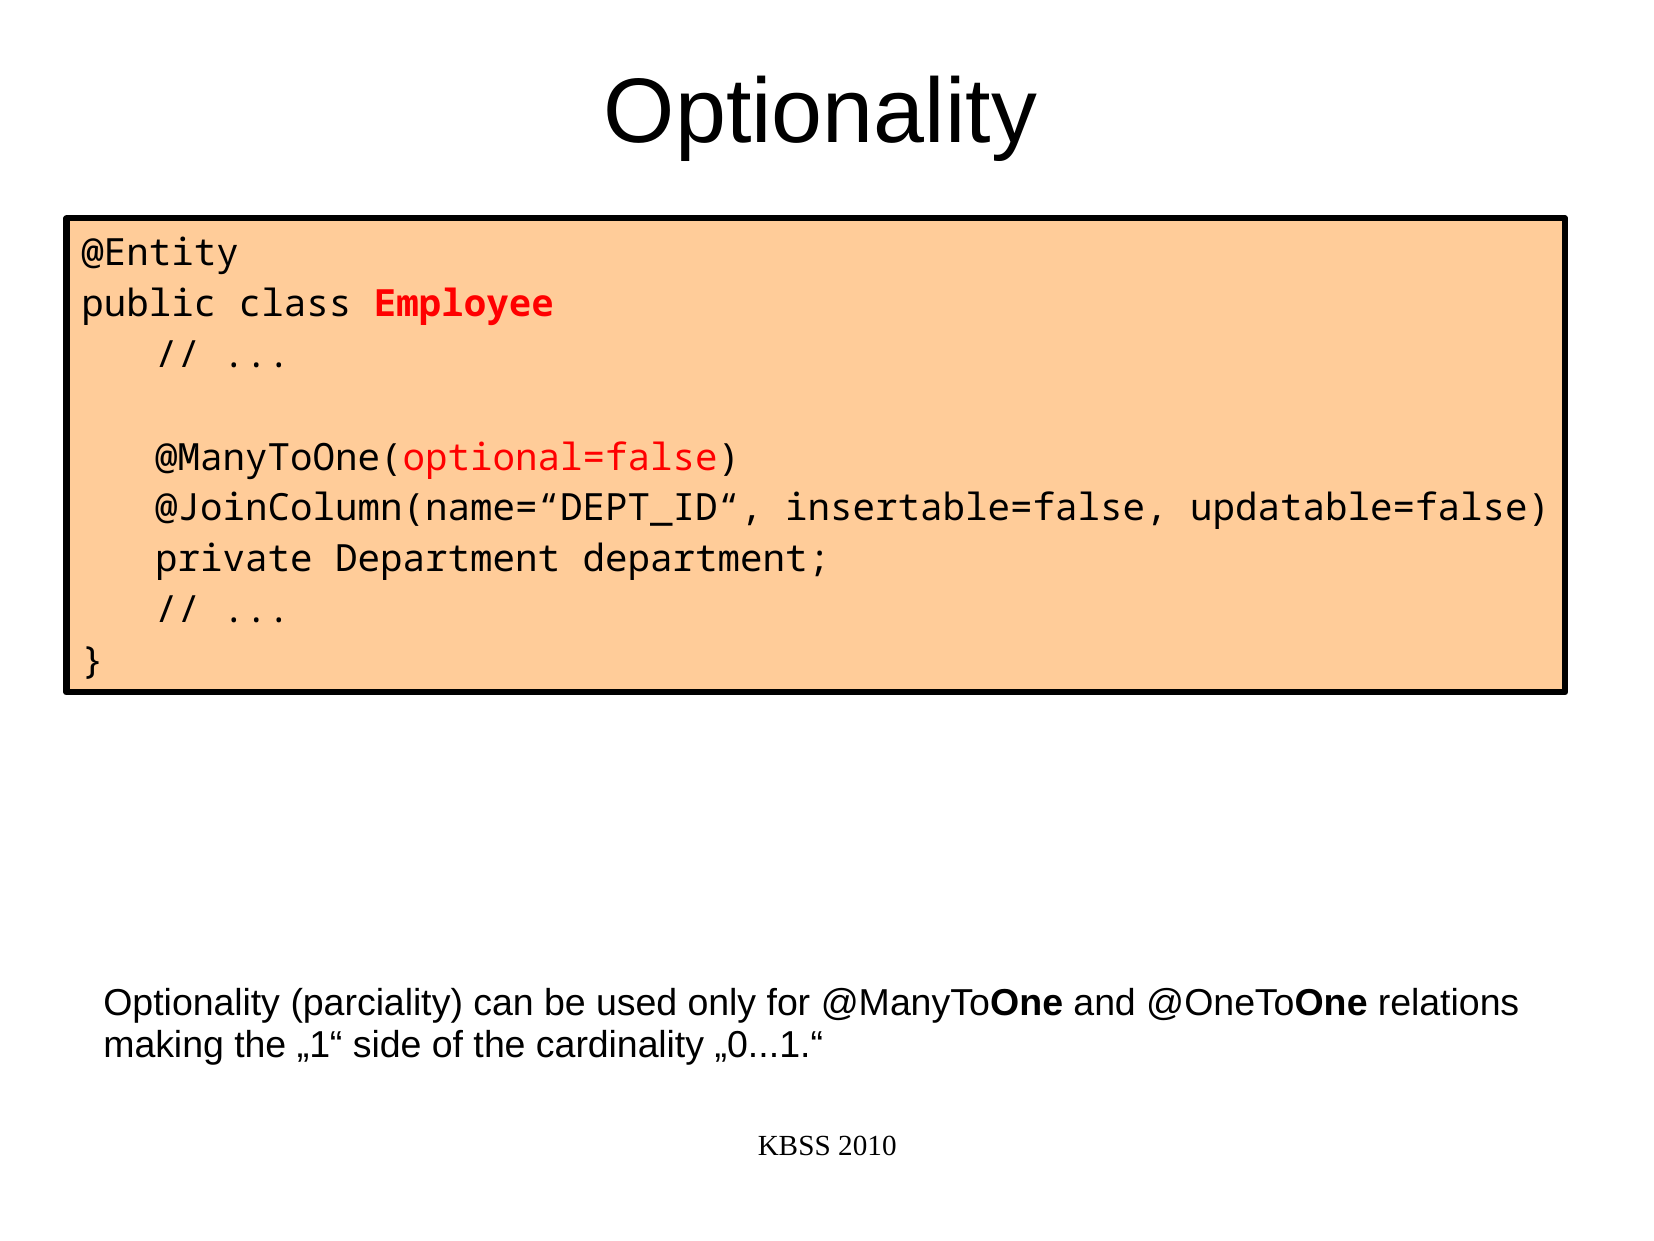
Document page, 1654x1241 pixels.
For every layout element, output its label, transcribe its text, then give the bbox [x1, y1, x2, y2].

title Optionality [76, 14, 1565, 207]
text_box Optionality (parciality) can be used only for @ManyToOne and @OneToOne relations making the „1“ side of the cardinality „0...1.“ [88, 974, 1586, 1074]
text_box @Entity public class Employee // ... @ManyToOne(optional=false) @JoinColumn(name=“DEPT_ID“, insertable=false, updatable=false) private Department department; // ... } [66, 218, 1565, 627]
